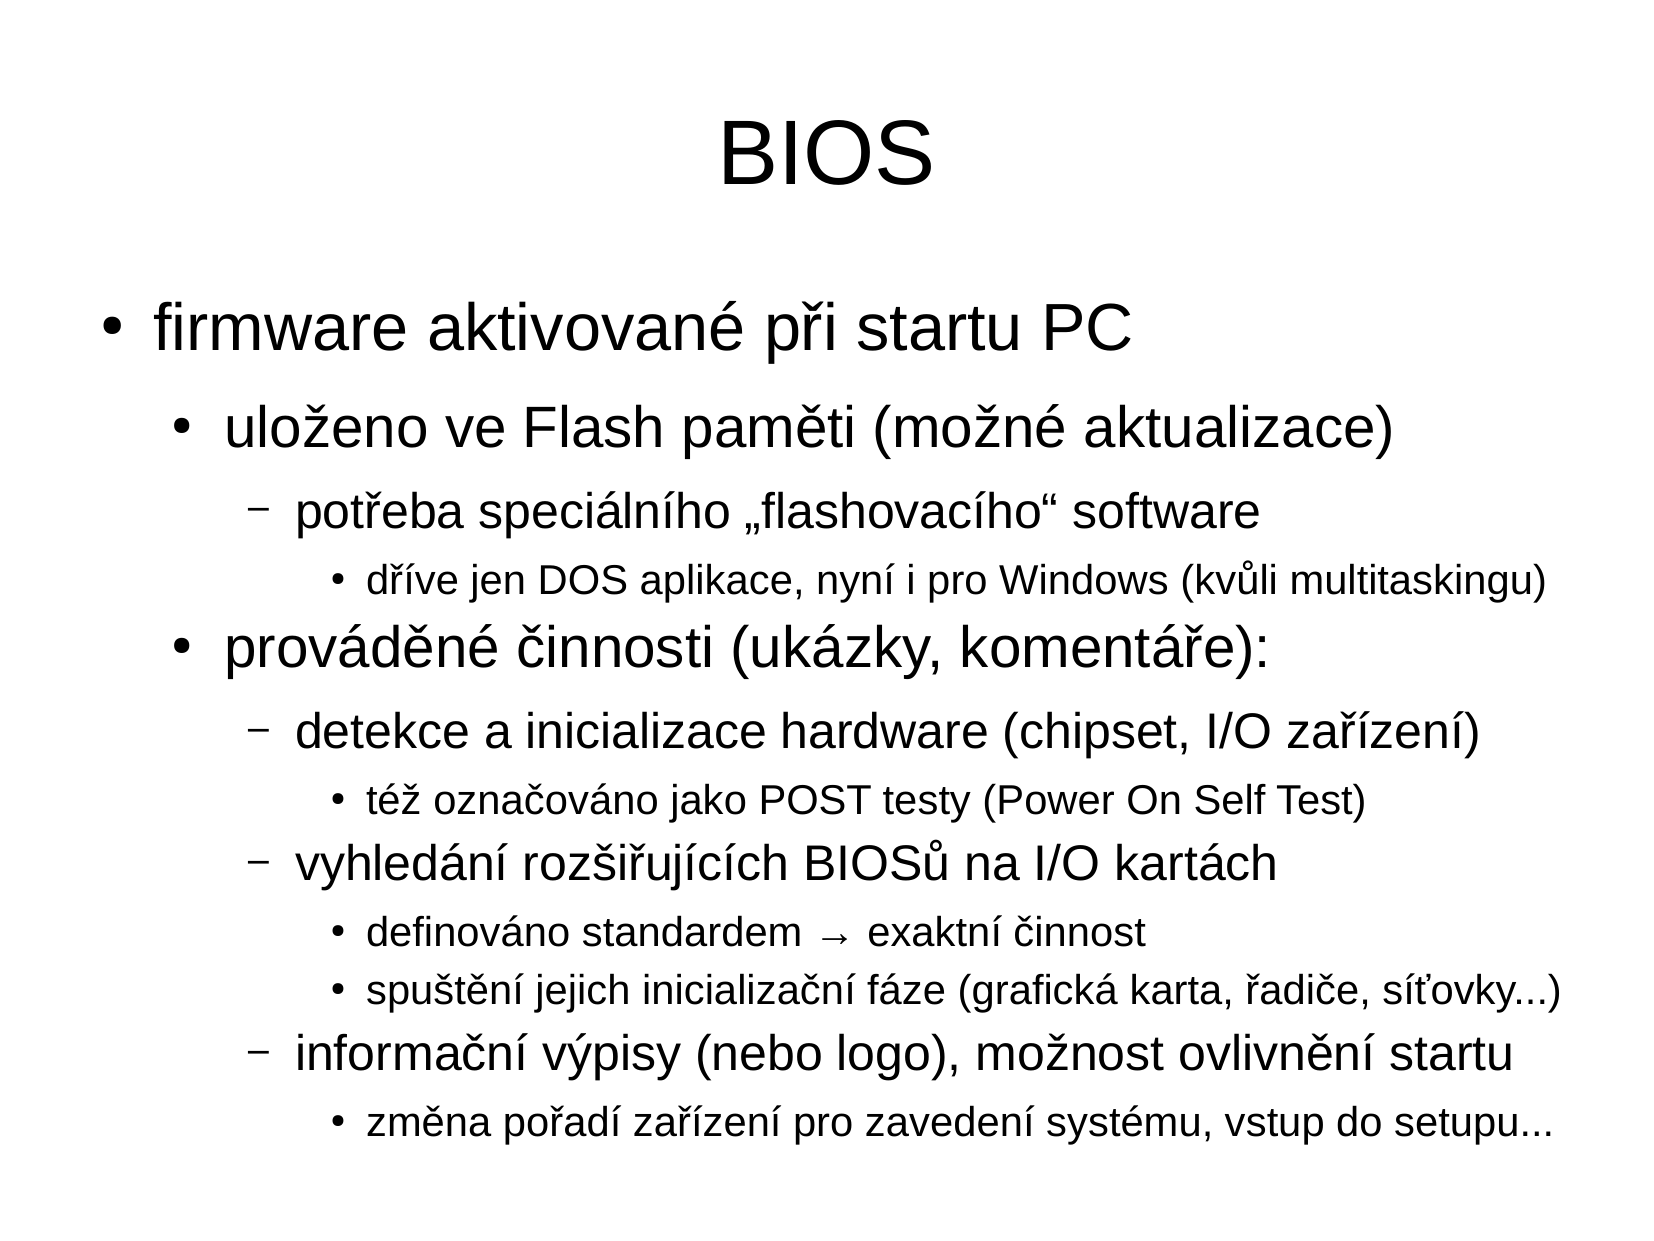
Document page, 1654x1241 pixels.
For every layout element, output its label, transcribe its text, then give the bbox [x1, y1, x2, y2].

title BIOS [82, 56, 1571, 250]
list firmware aktivované při startu PC uloženo ve Flash paměti (možné aktualizace) potřeba speciálního „flashovacího“ software dříve jen DOS aplikace, nyní i pro Windows (kvůli multitaskingu) prováděné činnosti (ukázky, komentáře): detekce a inicializace hardware (chipset, I/O zařízení) též označováno jako POST testy (Power On Self Test) vyhledání rozšiřujících BIOSů na I/O kartách definováno standardem → exaktní činnost spuštění jejich inicializační fáze (grafická karta, řadiče, síťovky...) informační výpisy (nebo logo), možnost ovlivnění startu změna pořadí zařízení pro zavedení systému, vstup do setupu... [82, 290, 1571, 1146]
